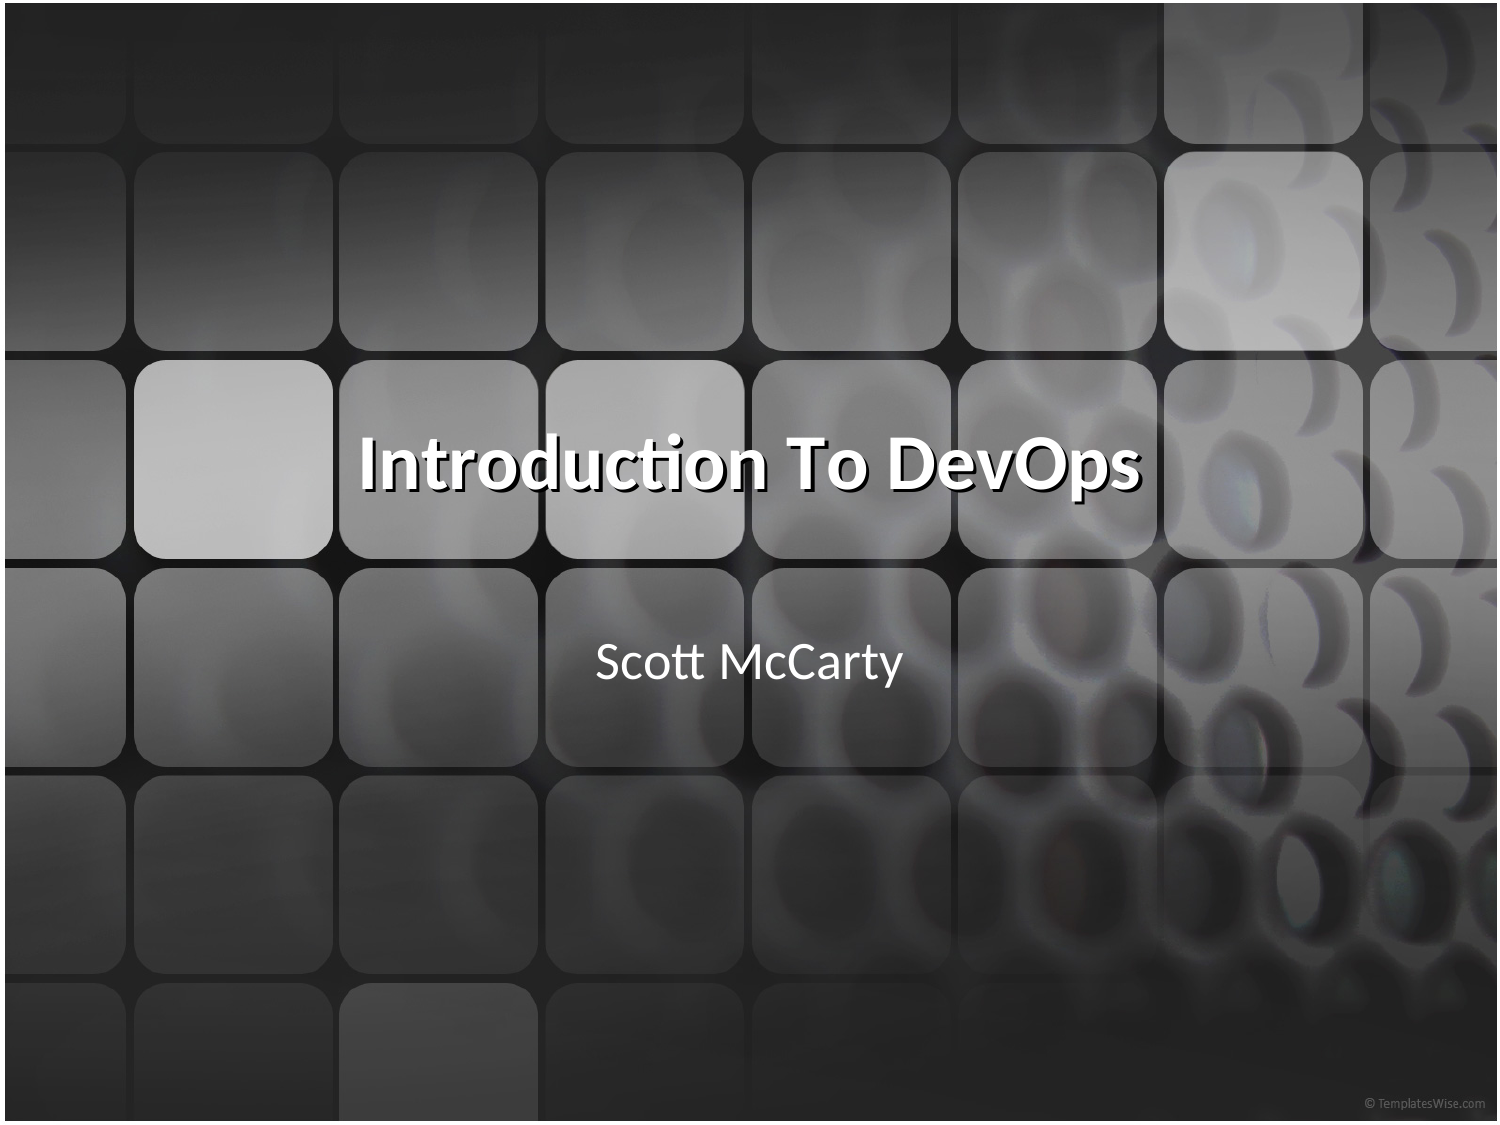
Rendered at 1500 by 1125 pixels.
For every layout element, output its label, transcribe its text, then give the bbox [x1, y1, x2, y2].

title Introduction To DevOps [112, 375, 1388, 542]
picture [0, 0, 1500, 1125]
text_box Scott McCarty [225, 617, 1276, 719]
